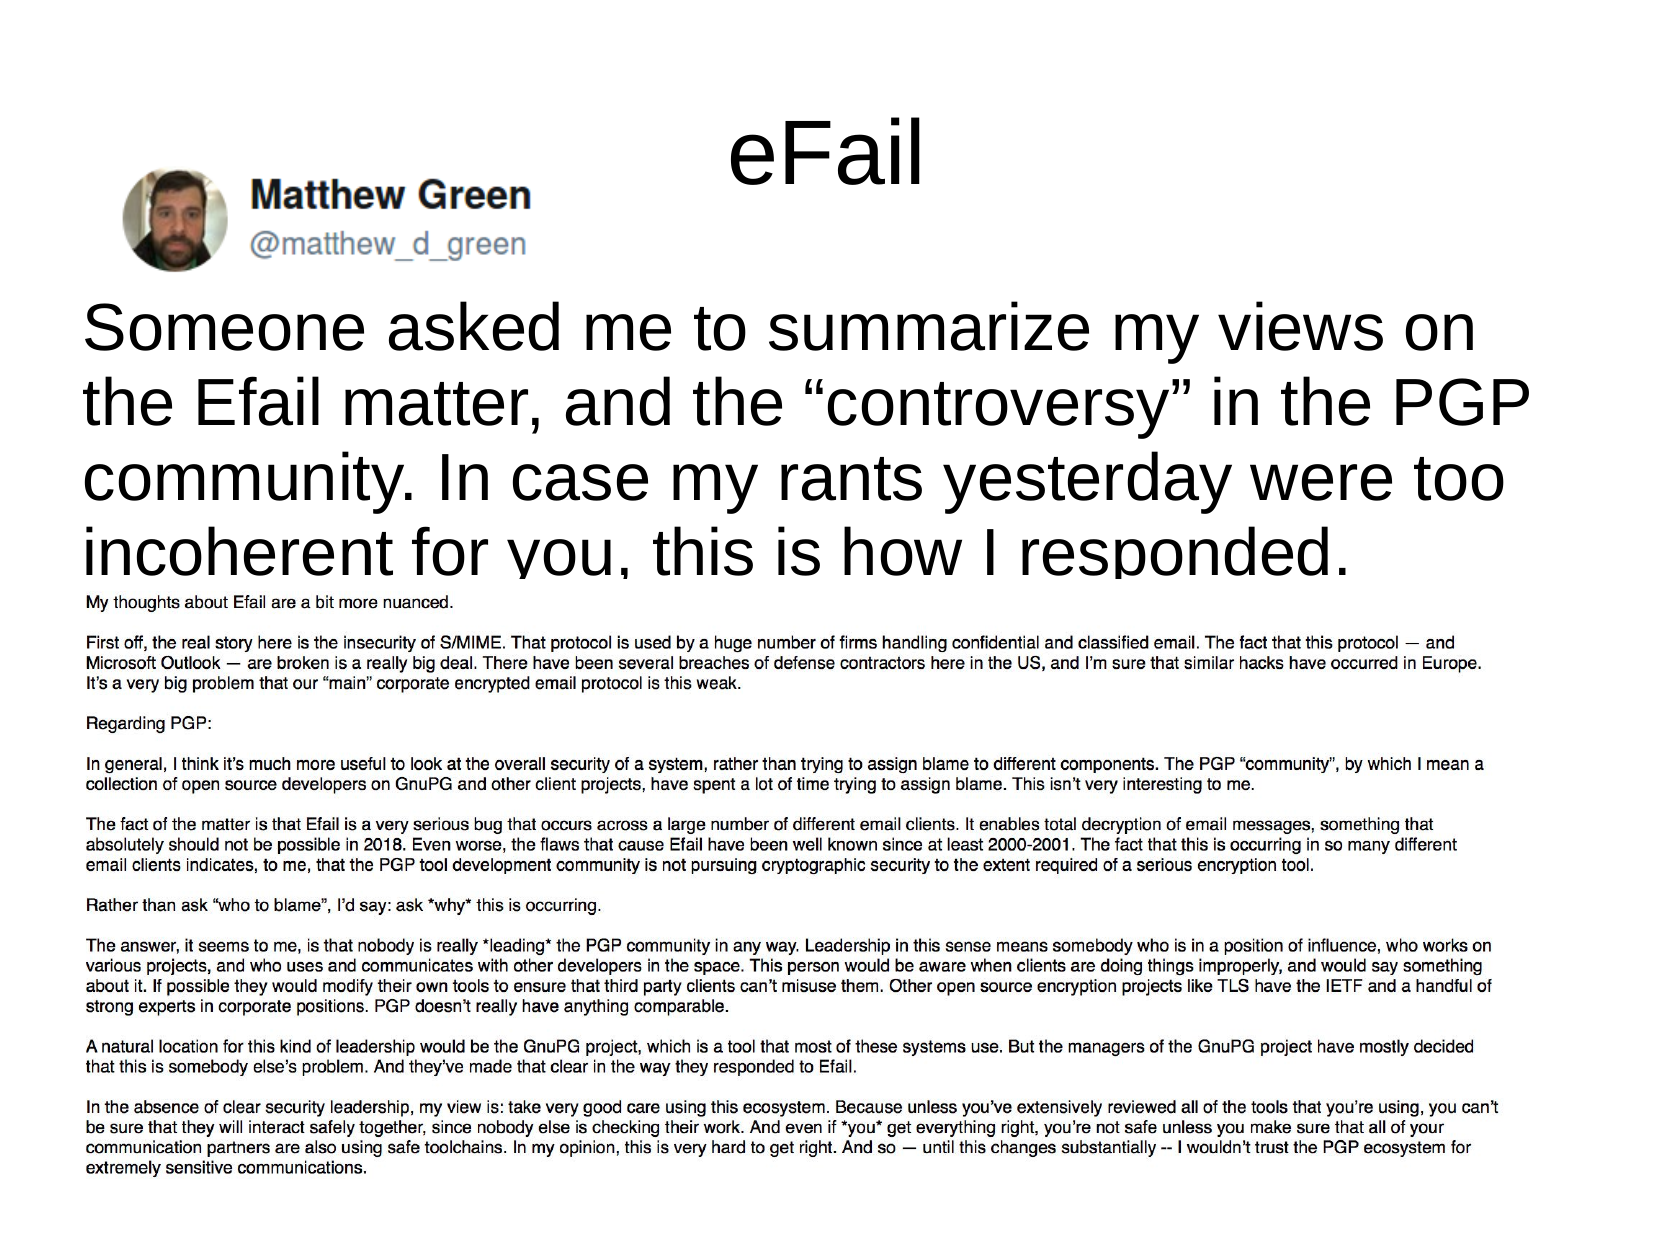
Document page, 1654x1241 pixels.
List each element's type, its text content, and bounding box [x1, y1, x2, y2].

picture [74, 579, 1519, 1189]
title eFail [82, 49, 1571, 257]
list Someone asked me to summarize my views on the Efail matter, and the “controversy” in the PGP community. In case my rants yesterday were too incoherent for you, this is how I responded. [82, 290, 1571, 601]
picture [76, 154, 579, 291]
